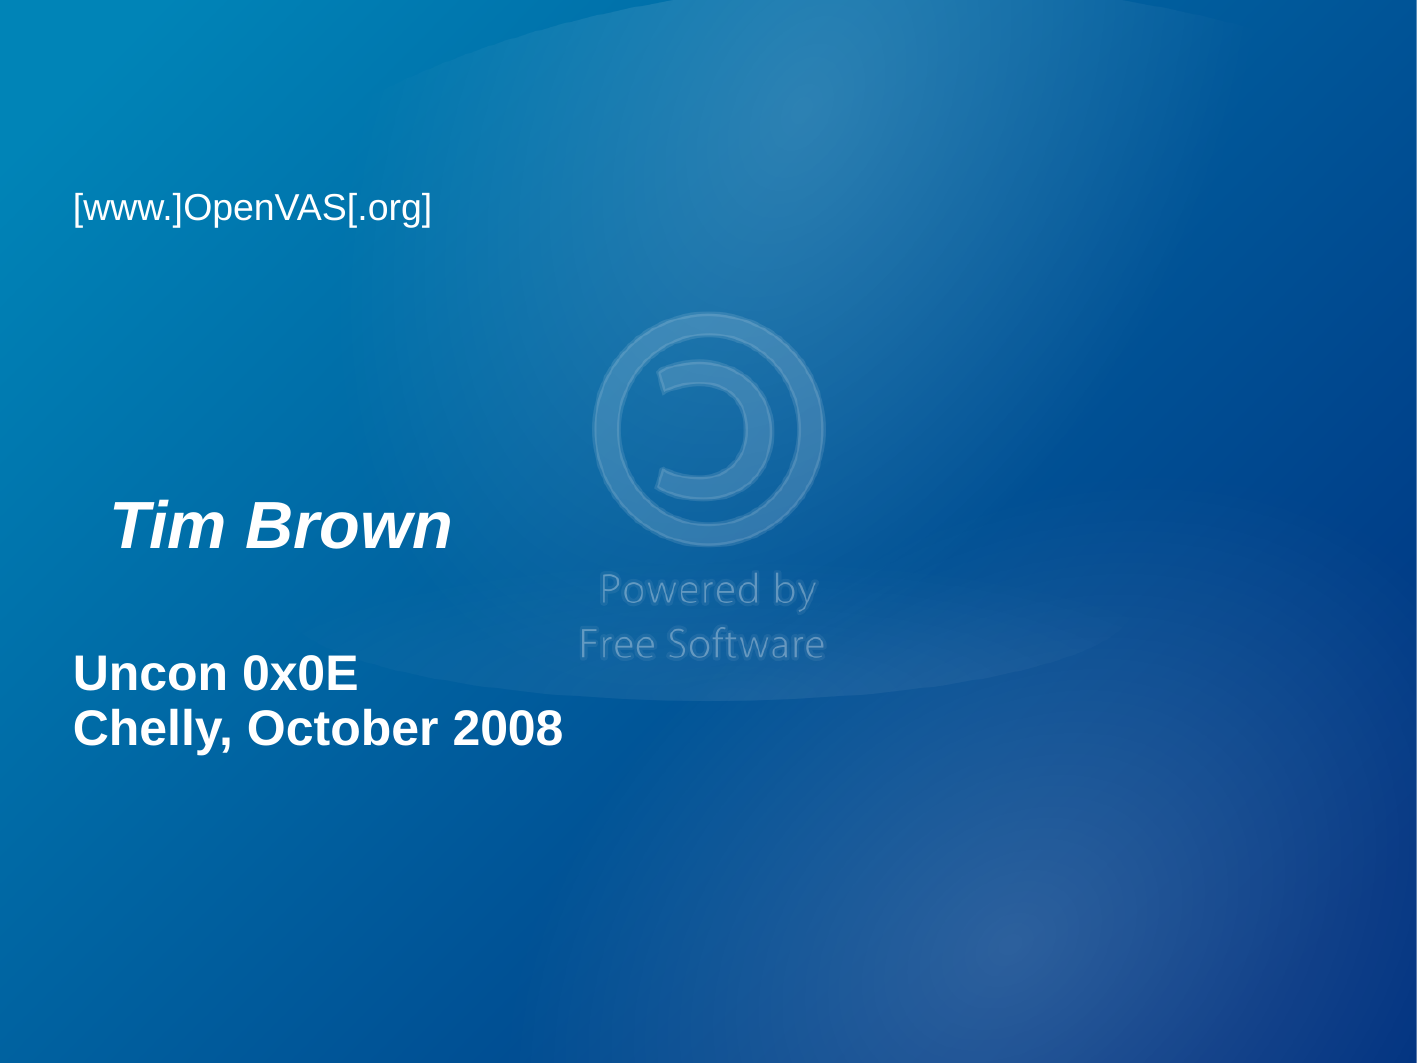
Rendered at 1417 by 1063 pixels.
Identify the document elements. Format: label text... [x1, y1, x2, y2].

text_box [www.]OpenVAS[.org] Tim Brown Uncon 0x0E Chelly, October 2008 [58, 178, 1359, 764]
picture [0, 0, 1417, 1063]
